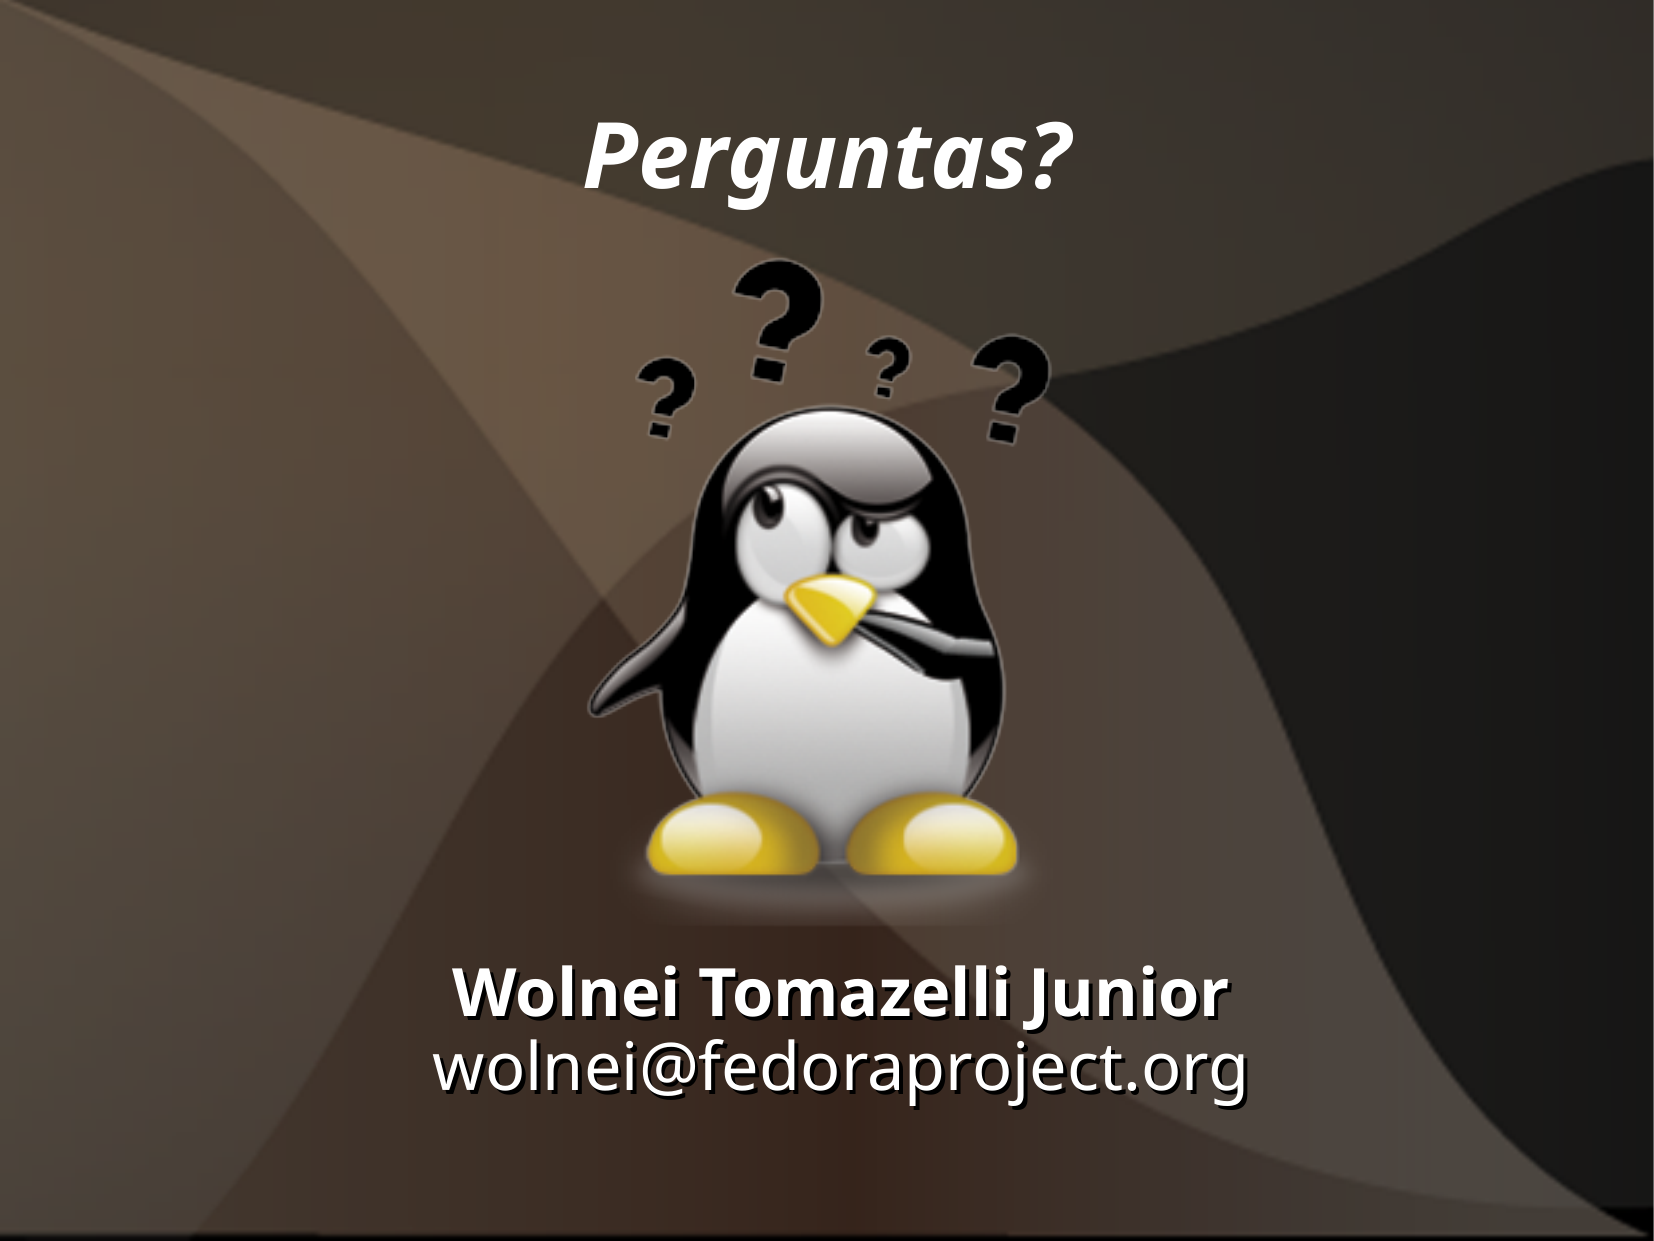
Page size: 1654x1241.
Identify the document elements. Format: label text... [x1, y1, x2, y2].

text_box Wolnei Tomazelli Junior wolnei@fedoraproject.org [308, 945, 1375, 1114]
picture [0, 0, 1654, 1241]
title Perguntas? [82, 49, 1571, 257]
